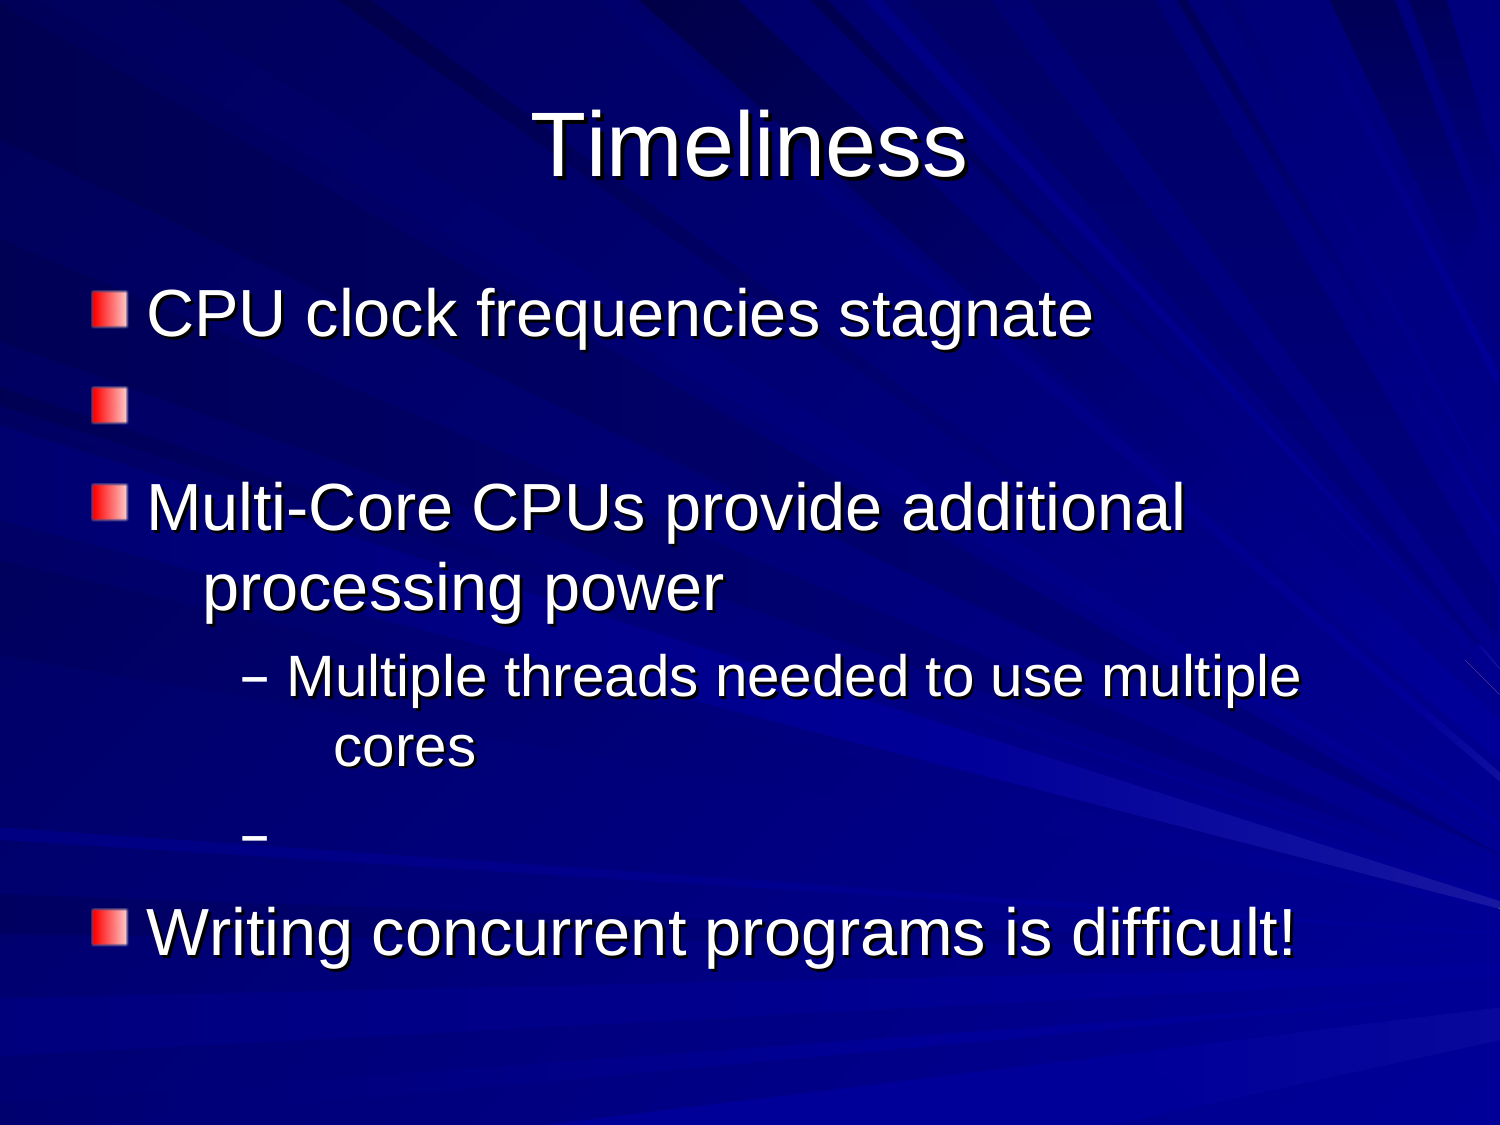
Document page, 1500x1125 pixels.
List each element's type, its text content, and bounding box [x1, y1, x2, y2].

title Timeliness [75, 45, 1426, 234]
list CPU clock frequencies stagnate Multi-Core CPUs provide additional processing power Multiple threads needed to use multiple cores Writing concurrent programs is difficult! [75, 262, 1426, 1006]
